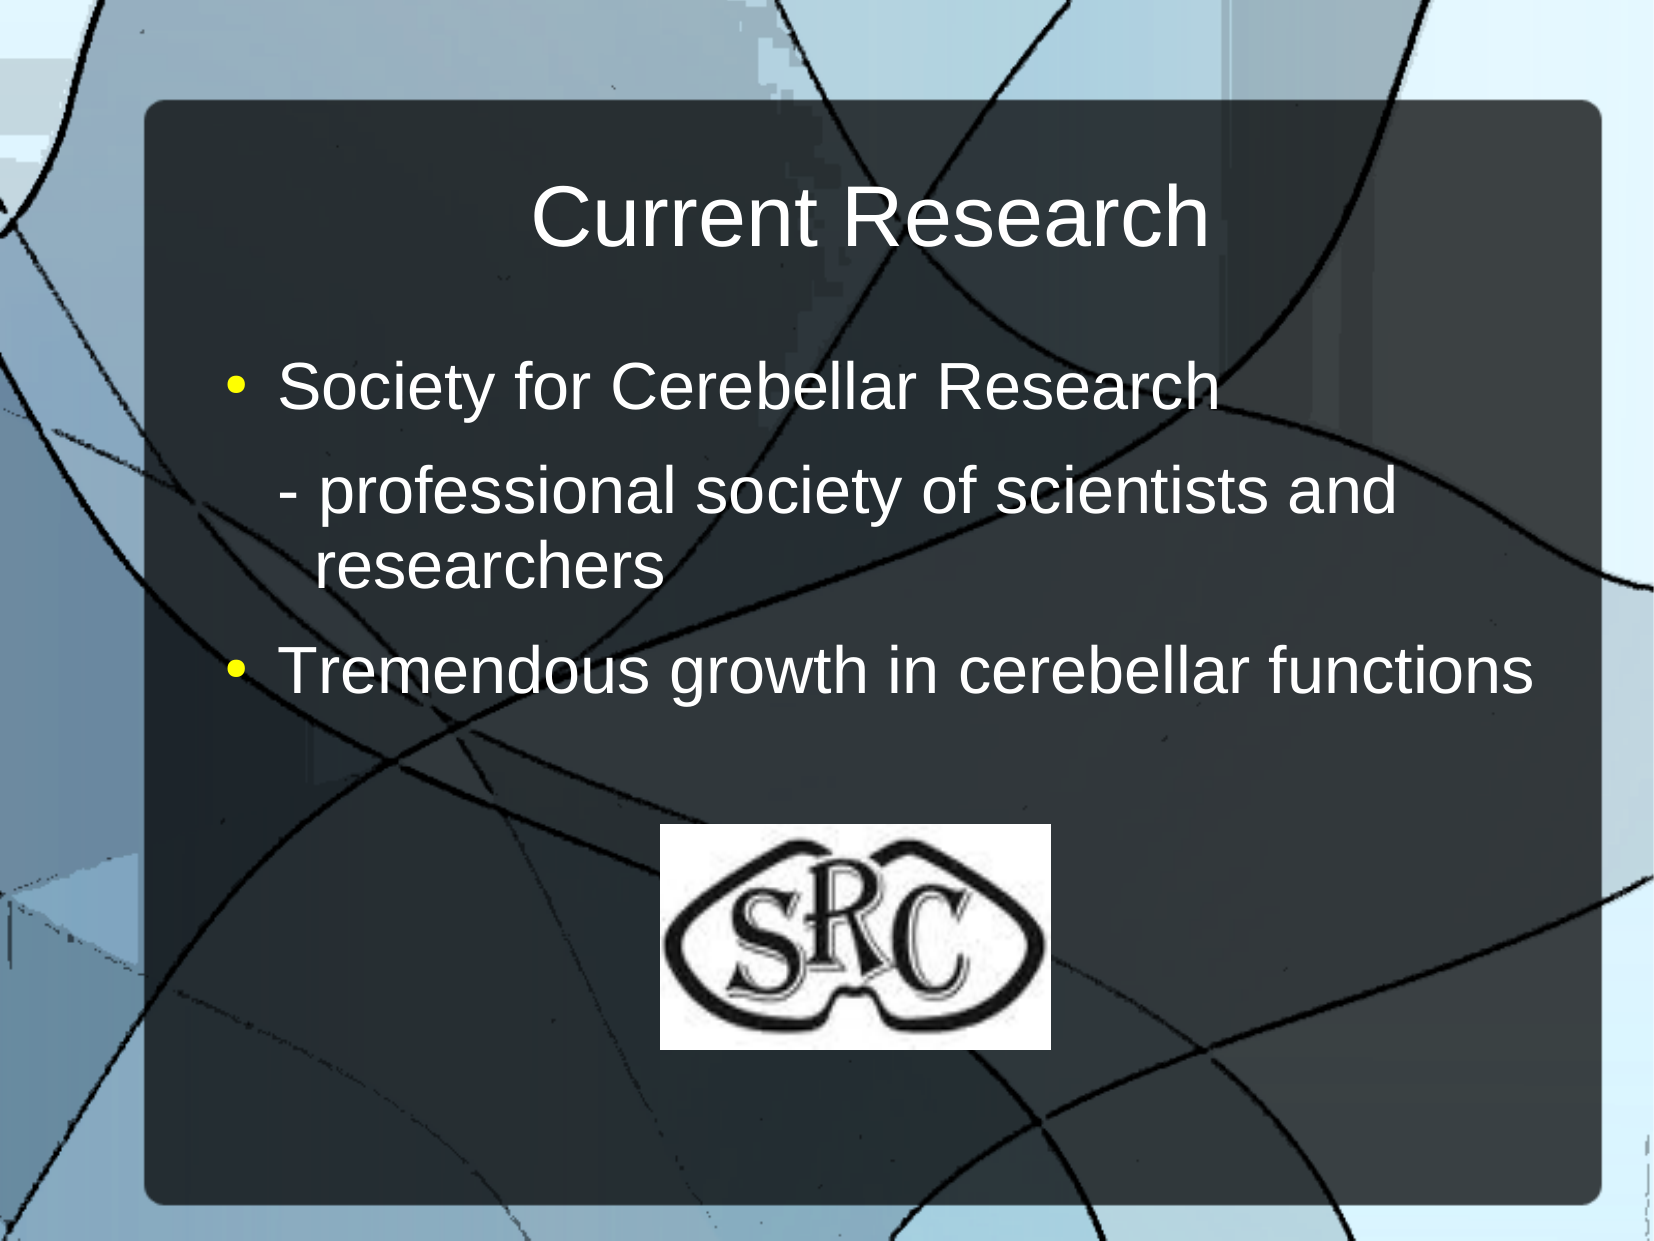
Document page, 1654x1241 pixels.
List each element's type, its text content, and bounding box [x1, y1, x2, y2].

title Current Research [159, 108, 1583, 325]
list Society for Cerebellar Research - professional society of scientists and researchers Tremendous growth in cerebellar functions [206, 349, 1571, 1034]
picture [0, 0, 1654, 1241]
